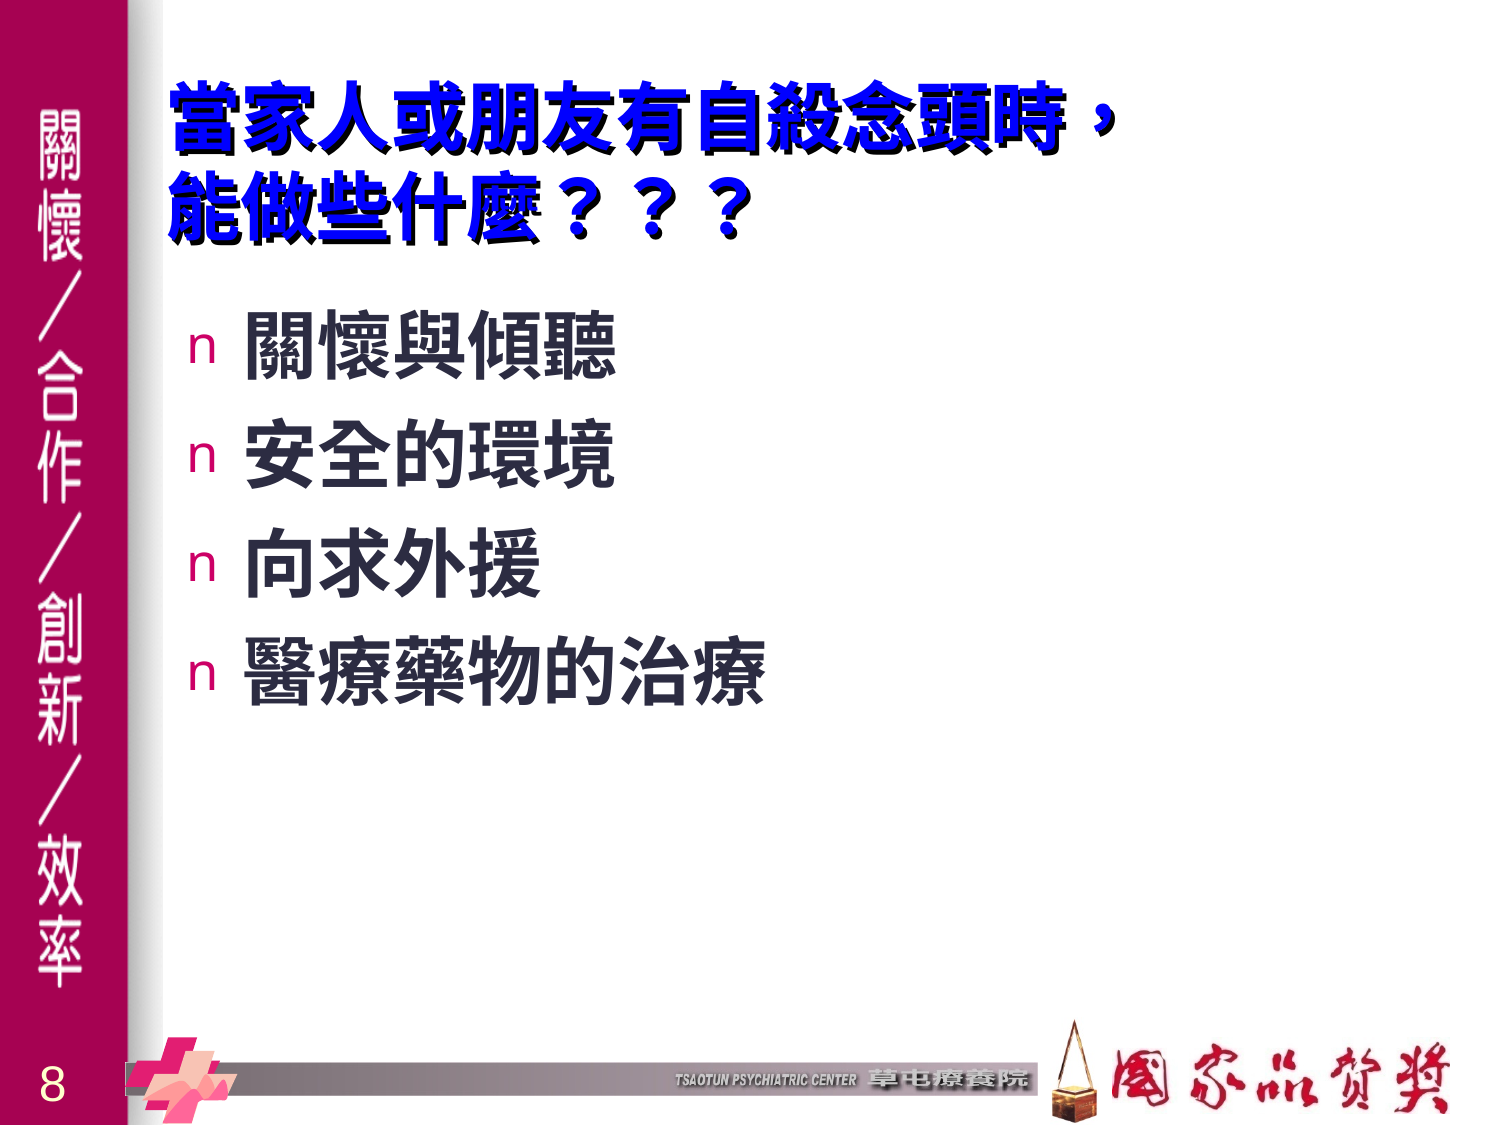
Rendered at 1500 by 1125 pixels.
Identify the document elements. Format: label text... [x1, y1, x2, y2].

title 當家人或朋友有自殺念頭時， 能做些什麼？？？ [150, 62, 1469, 260]
text_box [23, 1043, 337, 1119]
list 關懷與傾聽 安全的環境 向求外援 醫療藥物的治療 [171, 290, 1459, 1085]
